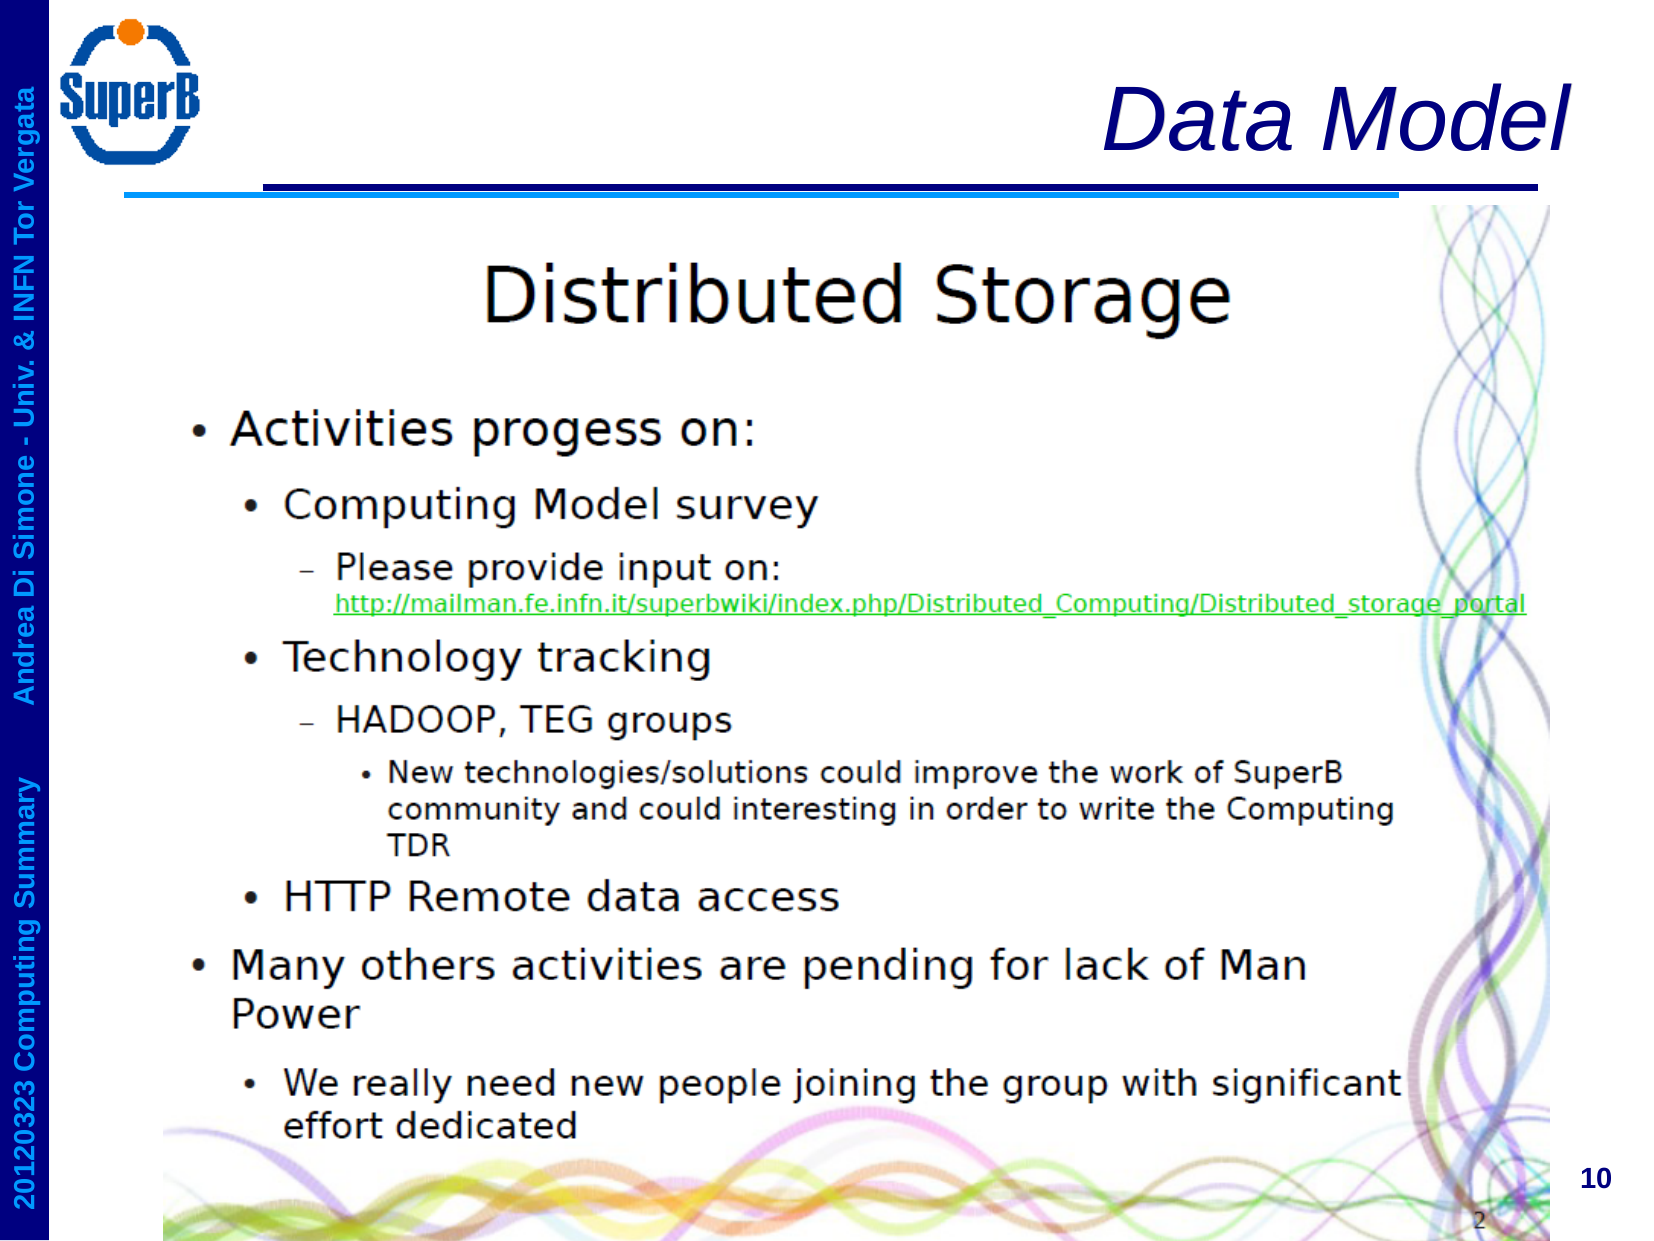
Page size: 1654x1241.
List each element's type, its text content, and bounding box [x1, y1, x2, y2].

picture [163, 205, 1550, 1241]
picture [51, 16, 208, 170]
title Data Model [82, 49, 1571, 188]
